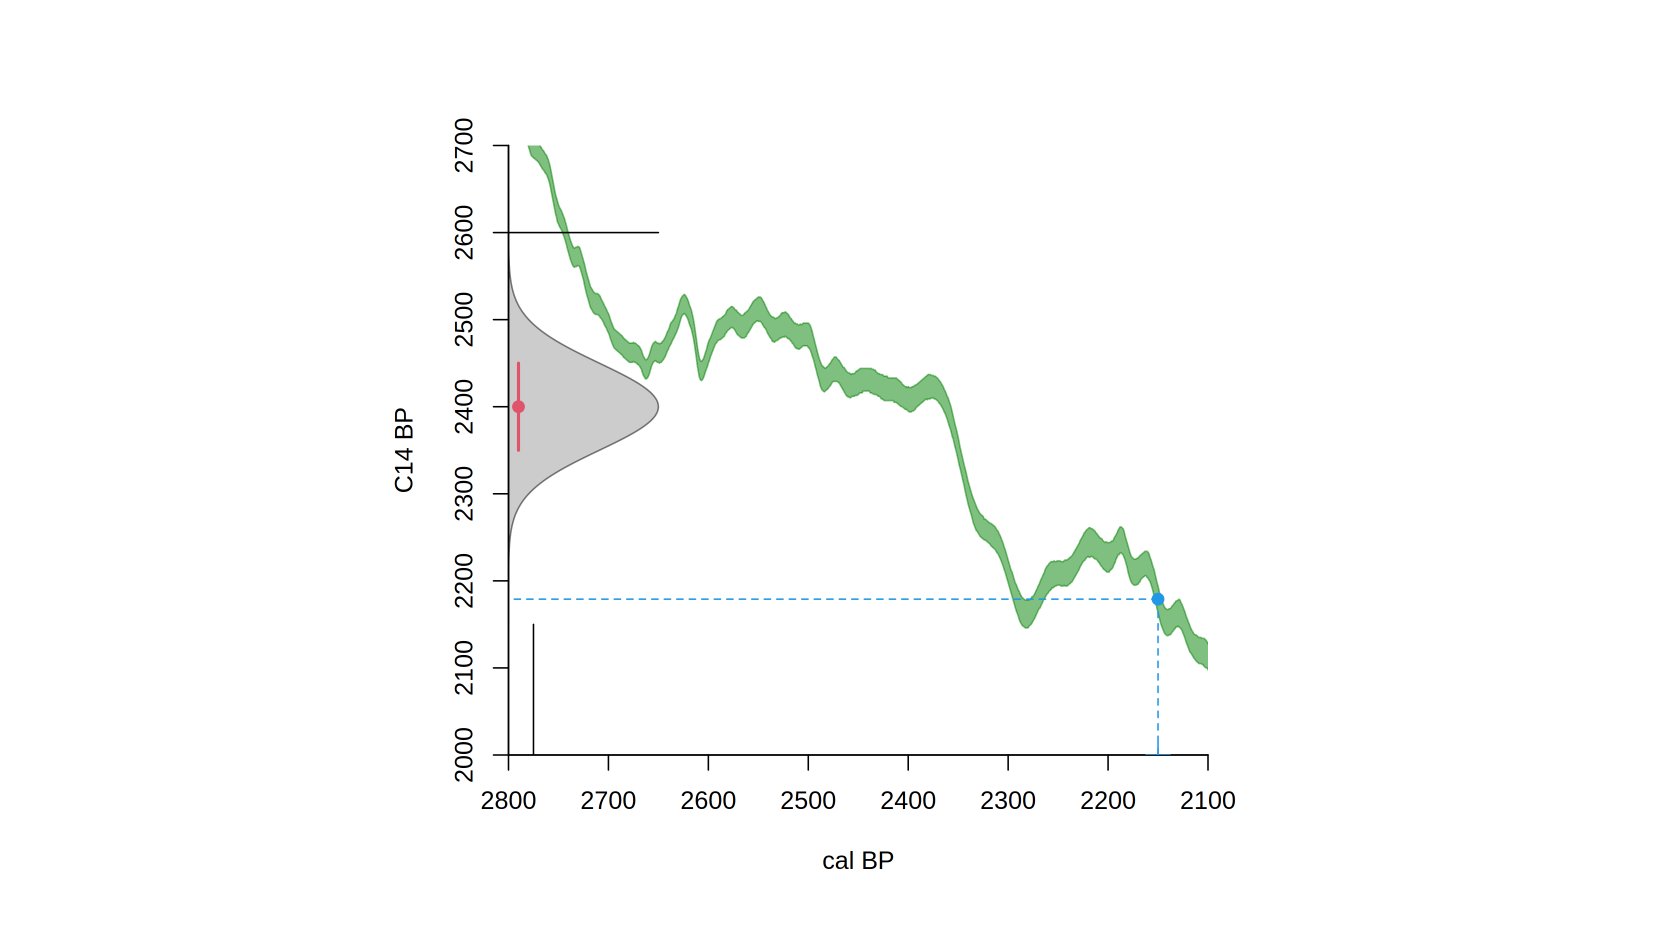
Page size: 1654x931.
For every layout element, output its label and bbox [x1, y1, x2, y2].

picture [385, 22, 1271, 908]
